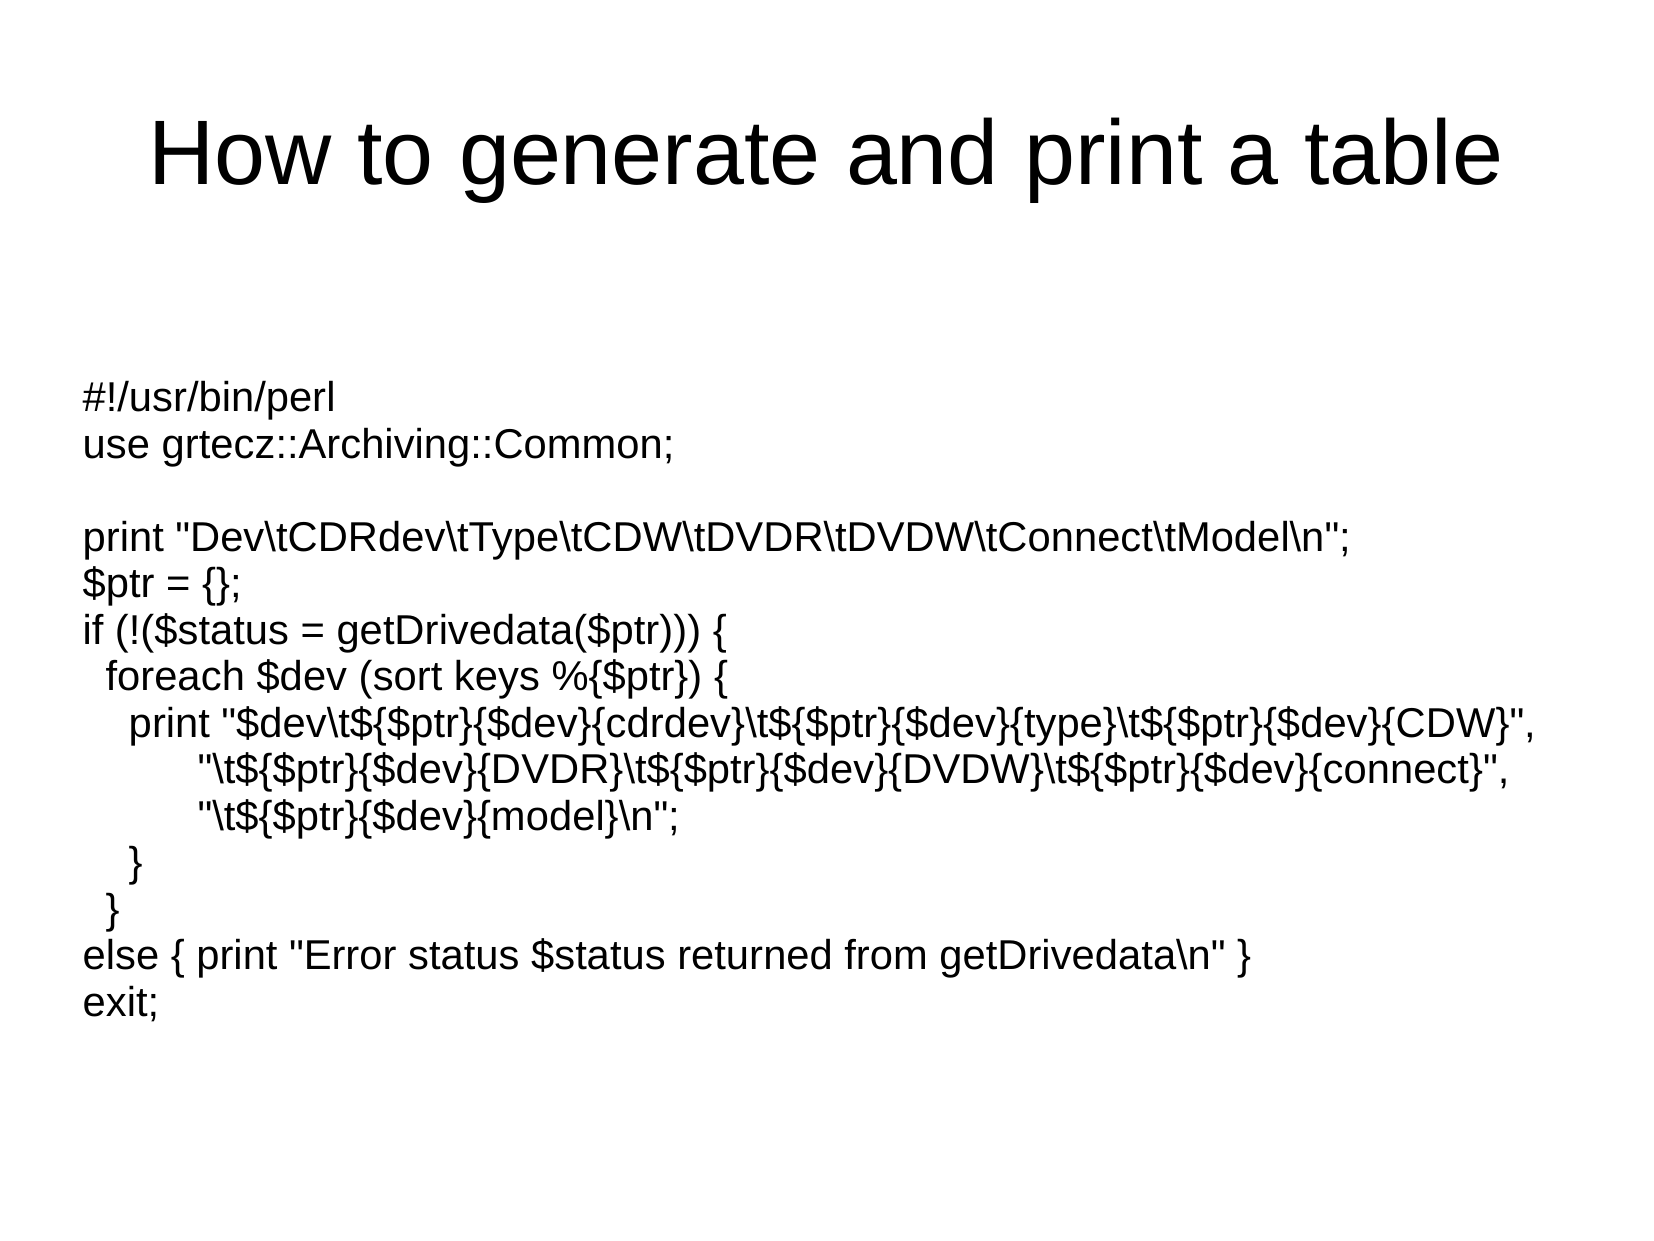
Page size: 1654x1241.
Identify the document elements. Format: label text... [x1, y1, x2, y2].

title How to generate and print a table [82, 56, 1571, 250]
subtitle #!/usr/bin/perl use grtecz::Archiving::Common; print "Dev\tCDRdev\tType\tCDW\tDVDR\tDVDW\tConnect\tModel\n"; $ptr = {}; if (!($status = getDrivedata($ptr))) { foreach $dev (sort keys %{$ptr}) { print "$dev\t${$ptr}{$dev}{cdrdev}\t${$ptr}{$dev}{type}\t${$ptr}{$dev}{CDW}", "\t${$ptr}{$dev}{DVDR}\t${$ptr}{$dev}{DVDW}\t${$ptr}{$dev}{connect}", "\t${$ptr}{$dev}{model}\n"; } } else { print "Error status $status returned from getDrivedata\n" } exit; [82, 297, 1571, 1102]
